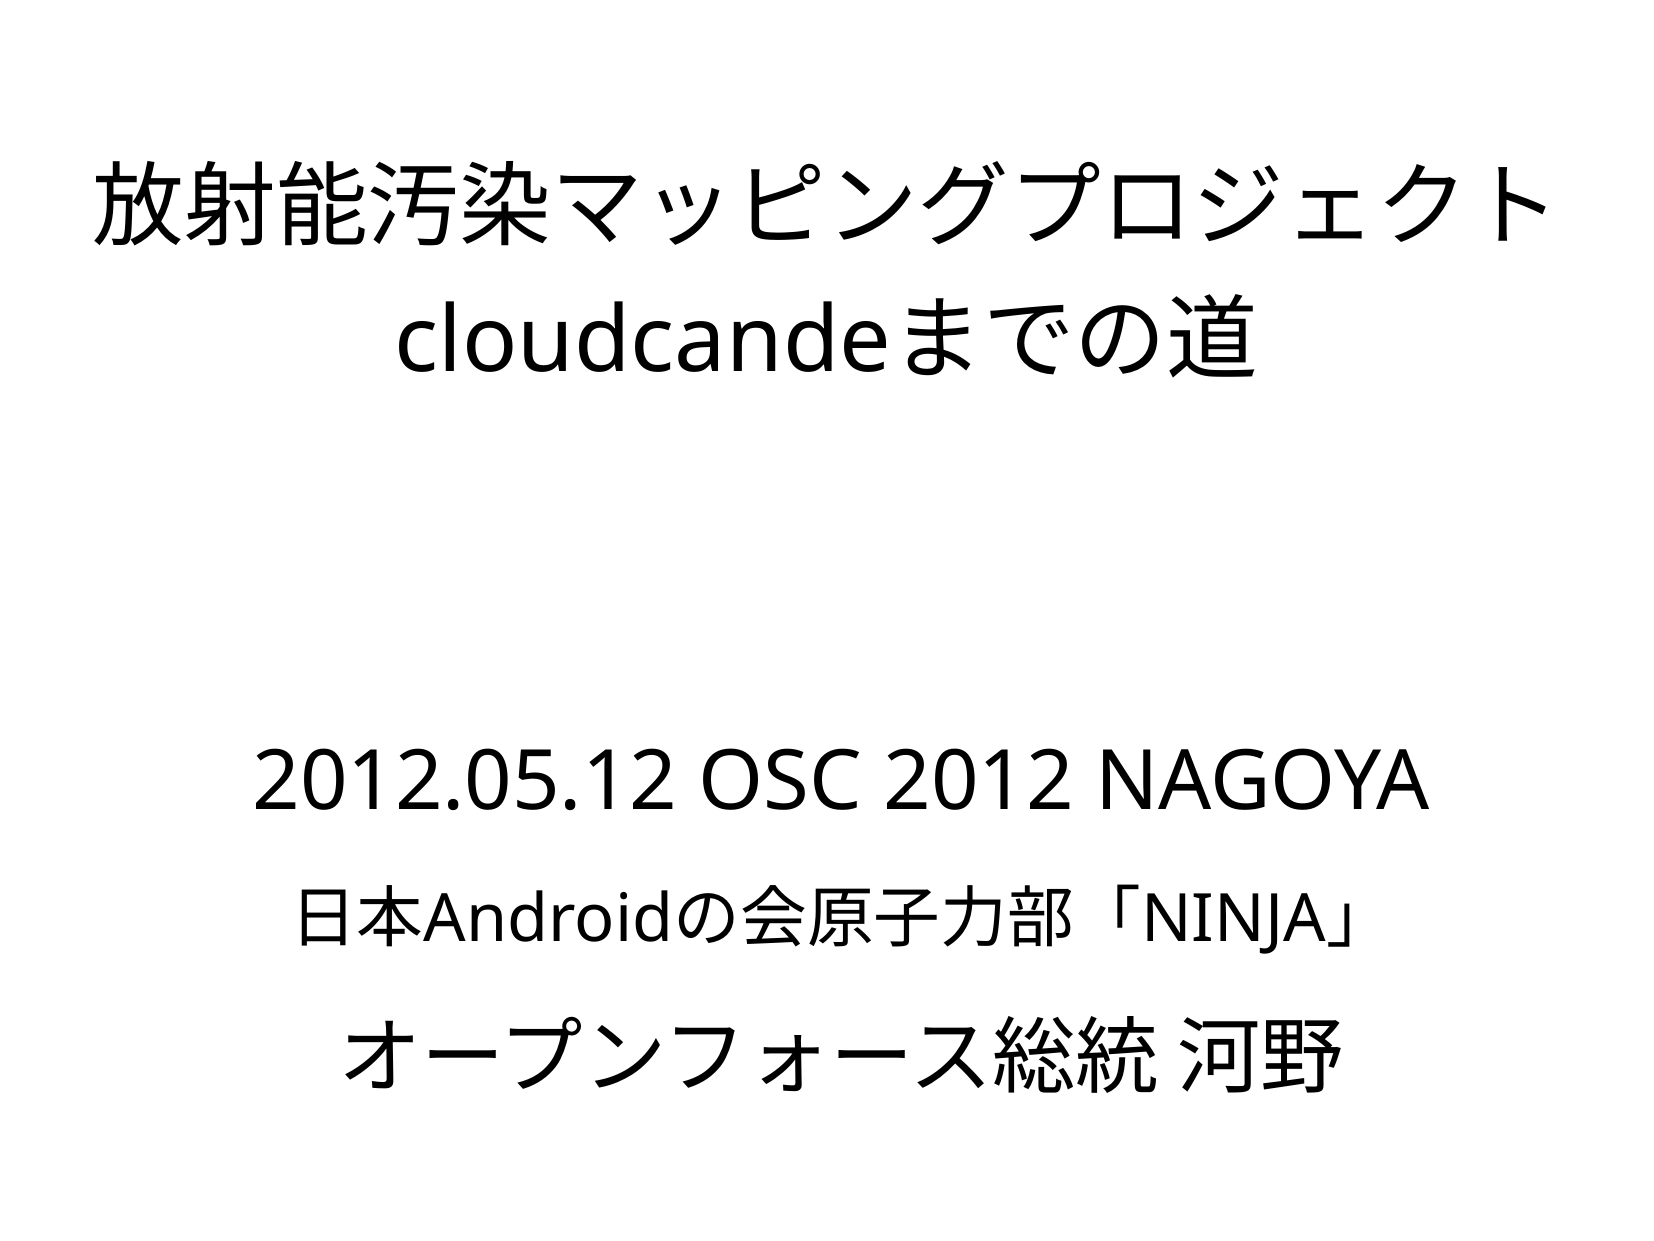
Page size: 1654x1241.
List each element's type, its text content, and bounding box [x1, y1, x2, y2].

title 放射能汚染マッピングプロジェクト cloudcandeまでの道 [82, 153, 1571, 378]
list 2012.05.12 OSC 2012 NAGOYA 日本Androidの会原子力部「NINJA」 オープンフォース総統 河野 [59, 720, 1625, 1123]
